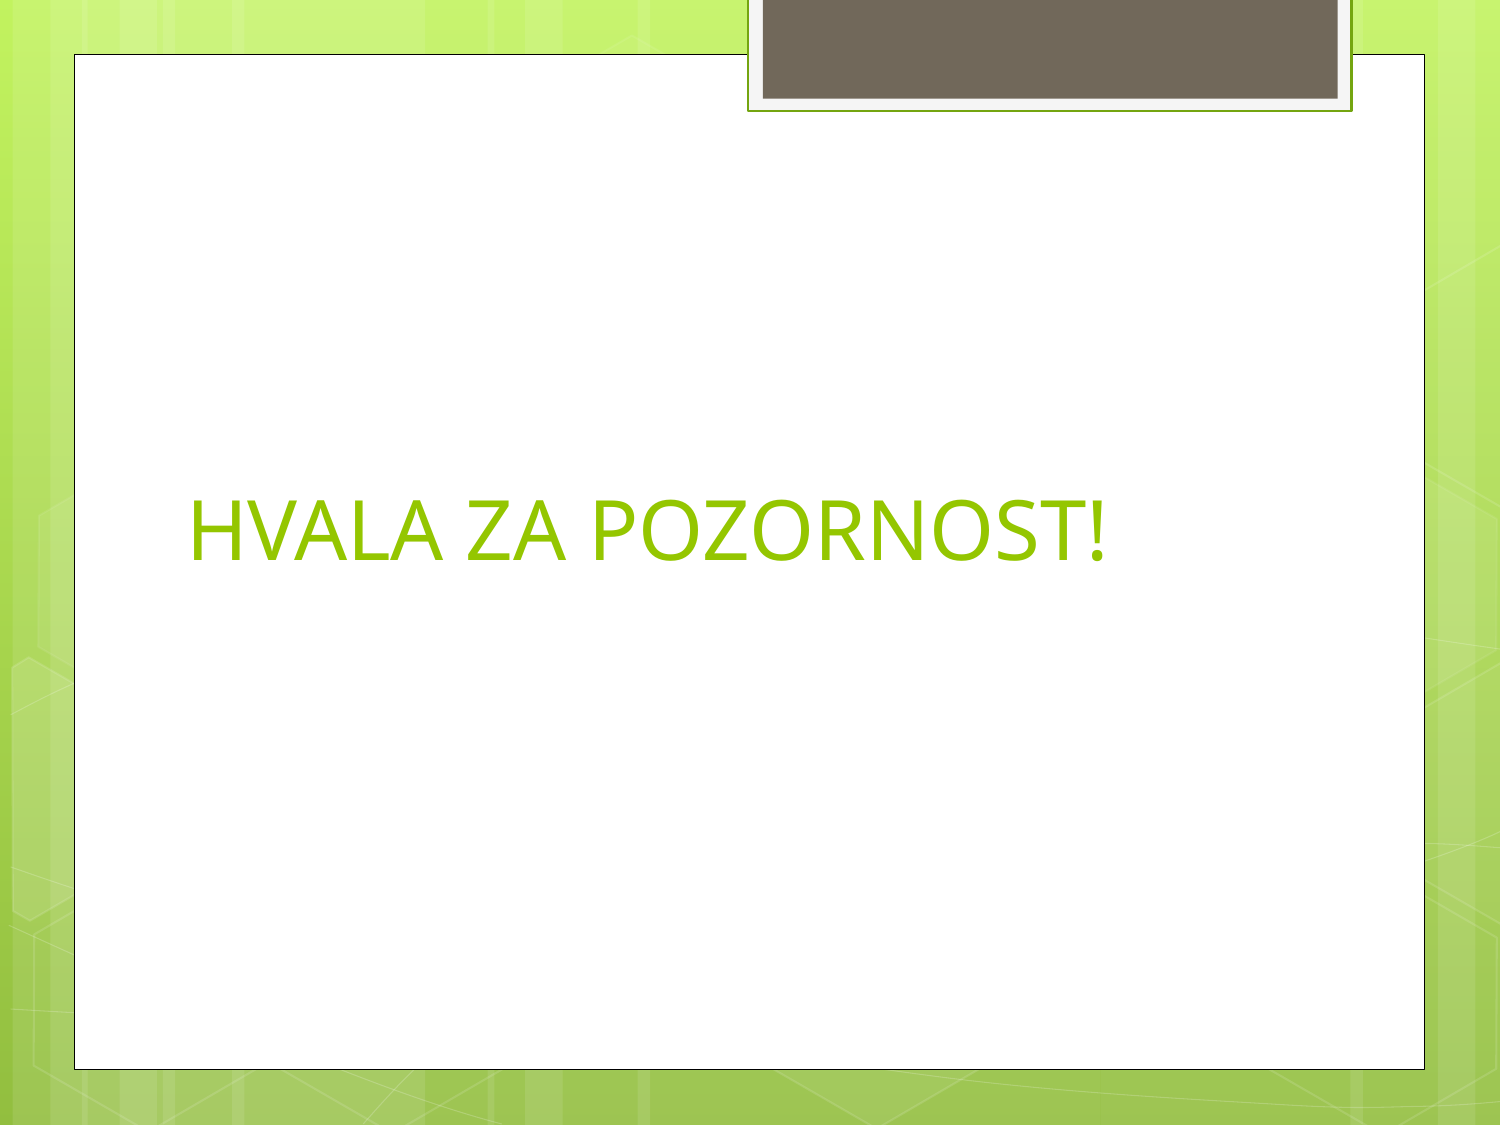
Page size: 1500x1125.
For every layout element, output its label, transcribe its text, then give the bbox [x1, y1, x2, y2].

title HVALA ZA POZORNOST! [171, 397, 1324, 585]
